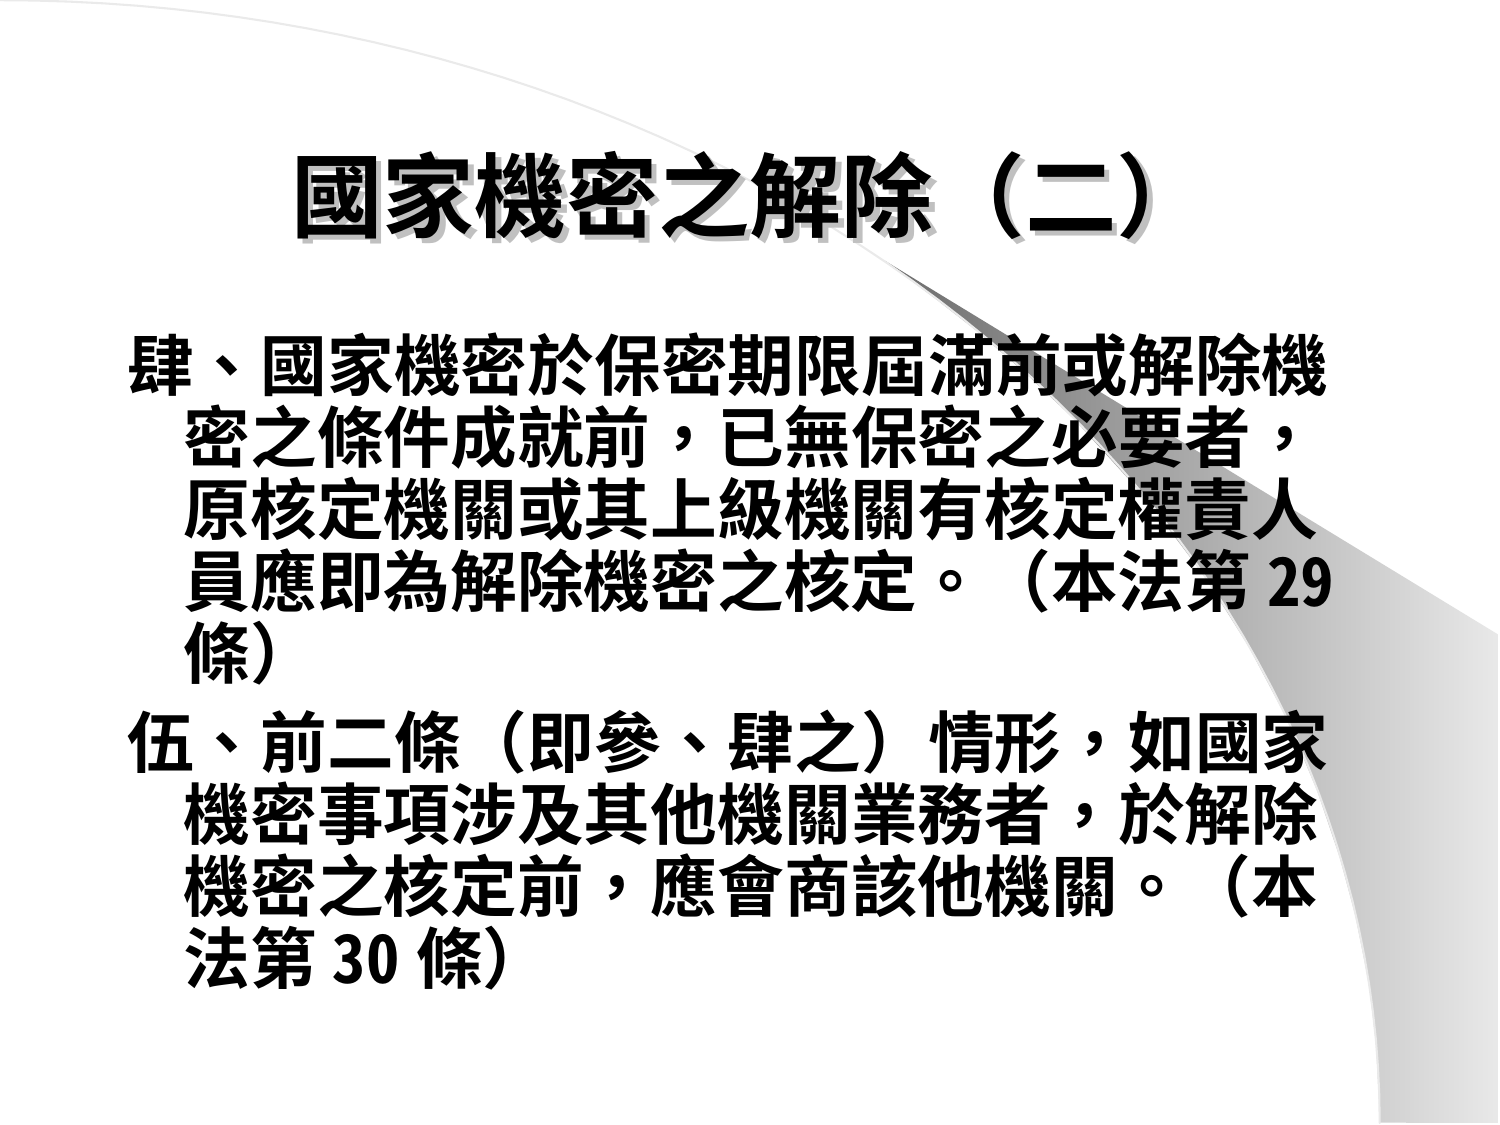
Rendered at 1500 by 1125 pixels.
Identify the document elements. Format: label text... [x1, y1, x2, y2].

list 肆、國家機密於保密期限屆滿前或解除機密之條件成就前，已無保密之必要者，原核定機關或其上級機關有核定權責人員應即為解除機密之核定。（本法第29條） 伍、前二條（即參、肆之）情形，如國家機密事項涉及其他機關業務者，於解除機密之核定前，應會商該他機關。（本法第30條） [112, 324, 1388, 1063]
title 國家機密之解除（二） [112, 99, 1388, 288]
